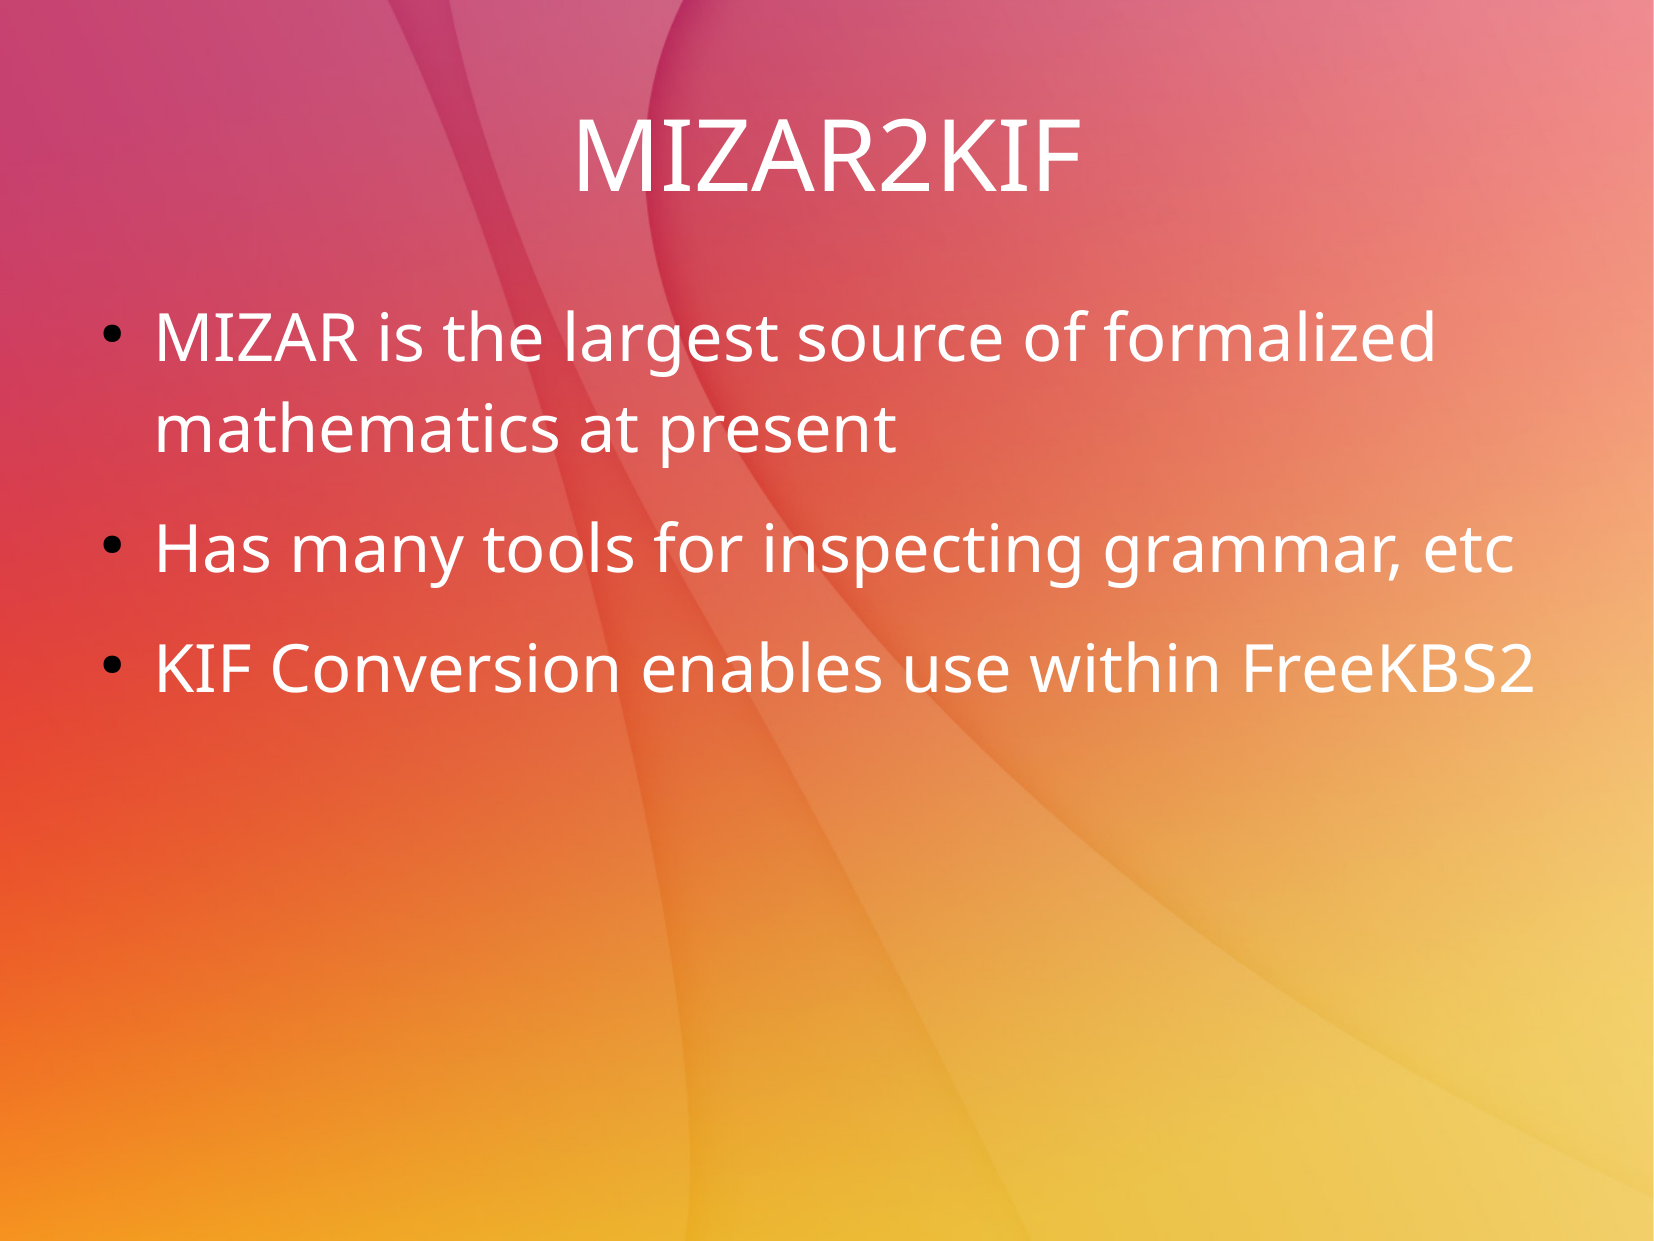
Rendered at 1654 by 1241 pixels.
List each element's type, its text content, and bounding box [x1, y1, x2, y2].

title MIZAR2KIF [82, 56, 1571, 250]
picture [0, 0, 1654, 1241]
list MIZAR is the largest source of formalized mathematics at present Has many tools for inspecting grammar, etc KIF Conversion enables use within FreeKBS2 [82, 290, 1571, 1094]
